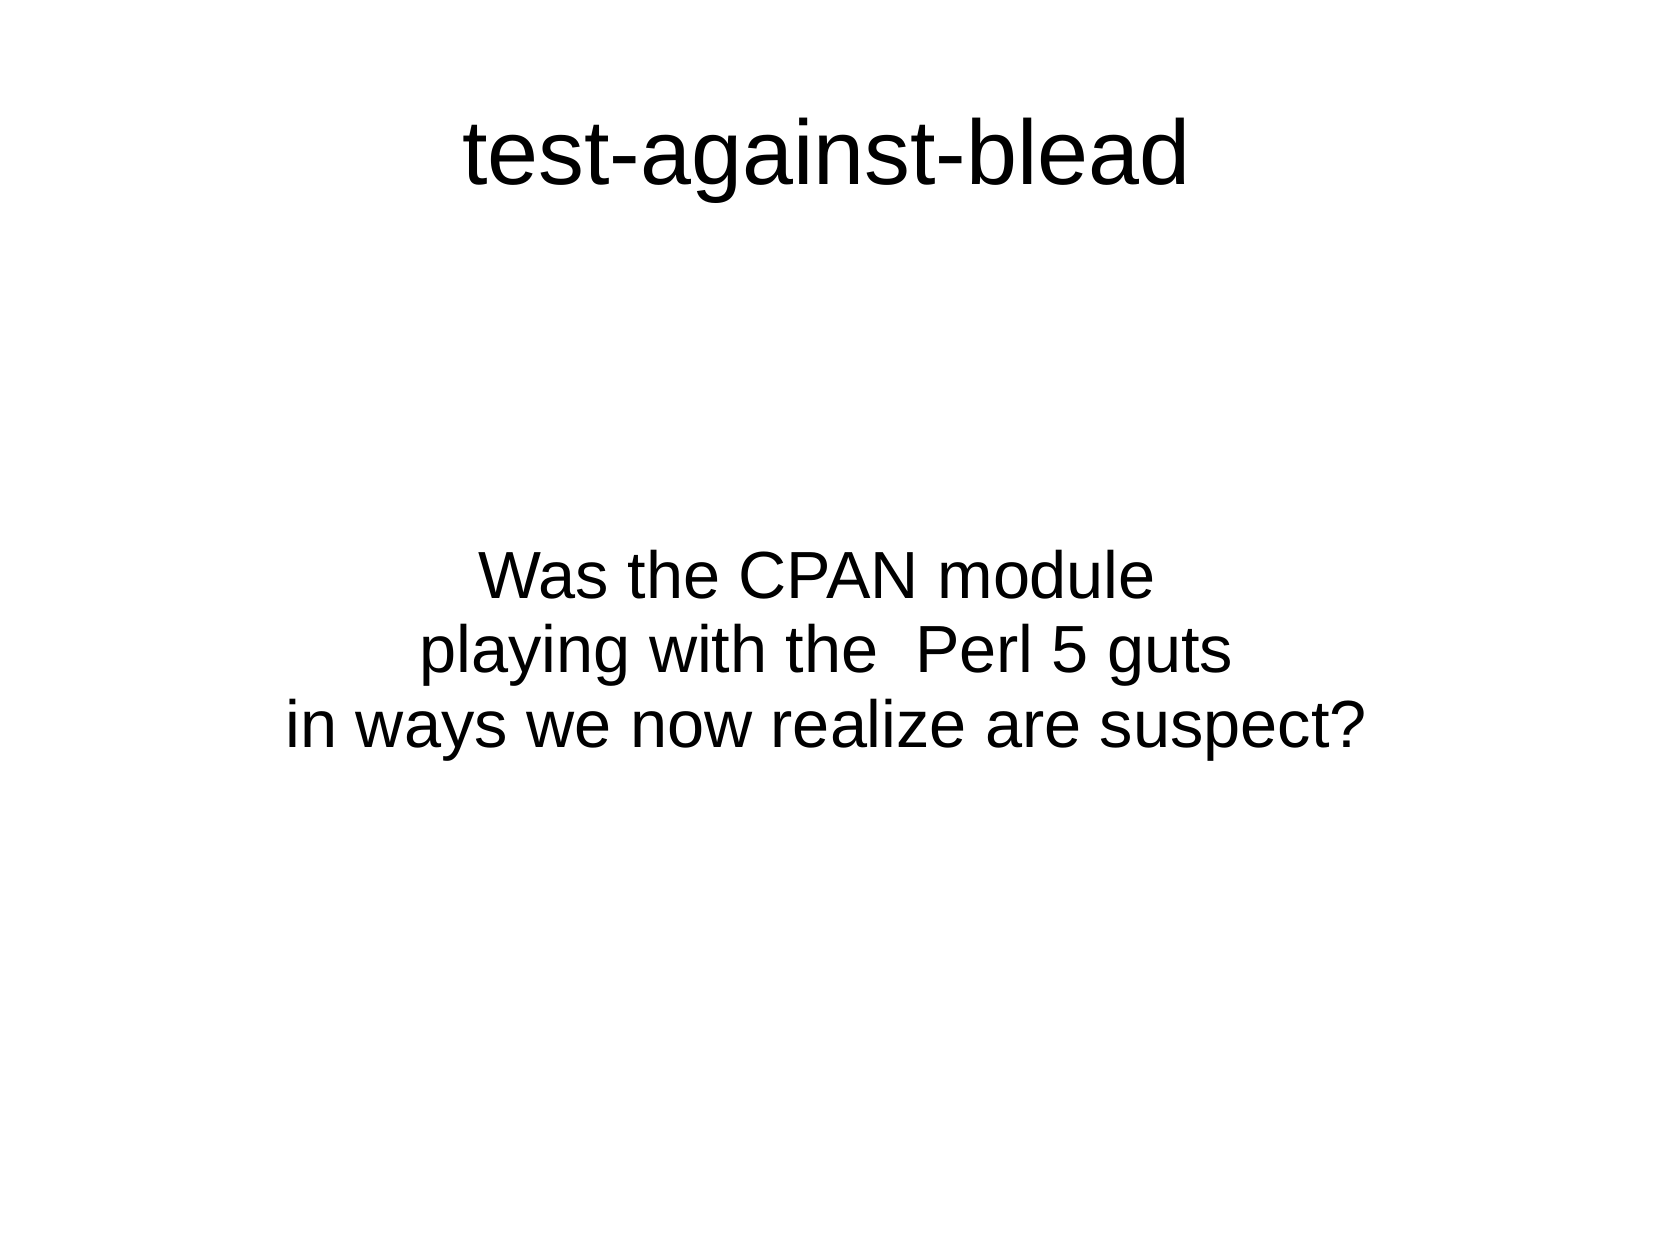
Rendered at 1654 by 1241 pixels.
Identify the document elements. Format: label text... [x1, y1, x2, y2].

title test-against-blead [82, 49, 1571, 257]
subtitle Was the CPAN module playing with the Perl 5 guts in ways we now realize are suspect? [82, 290, 1571, 1010]
